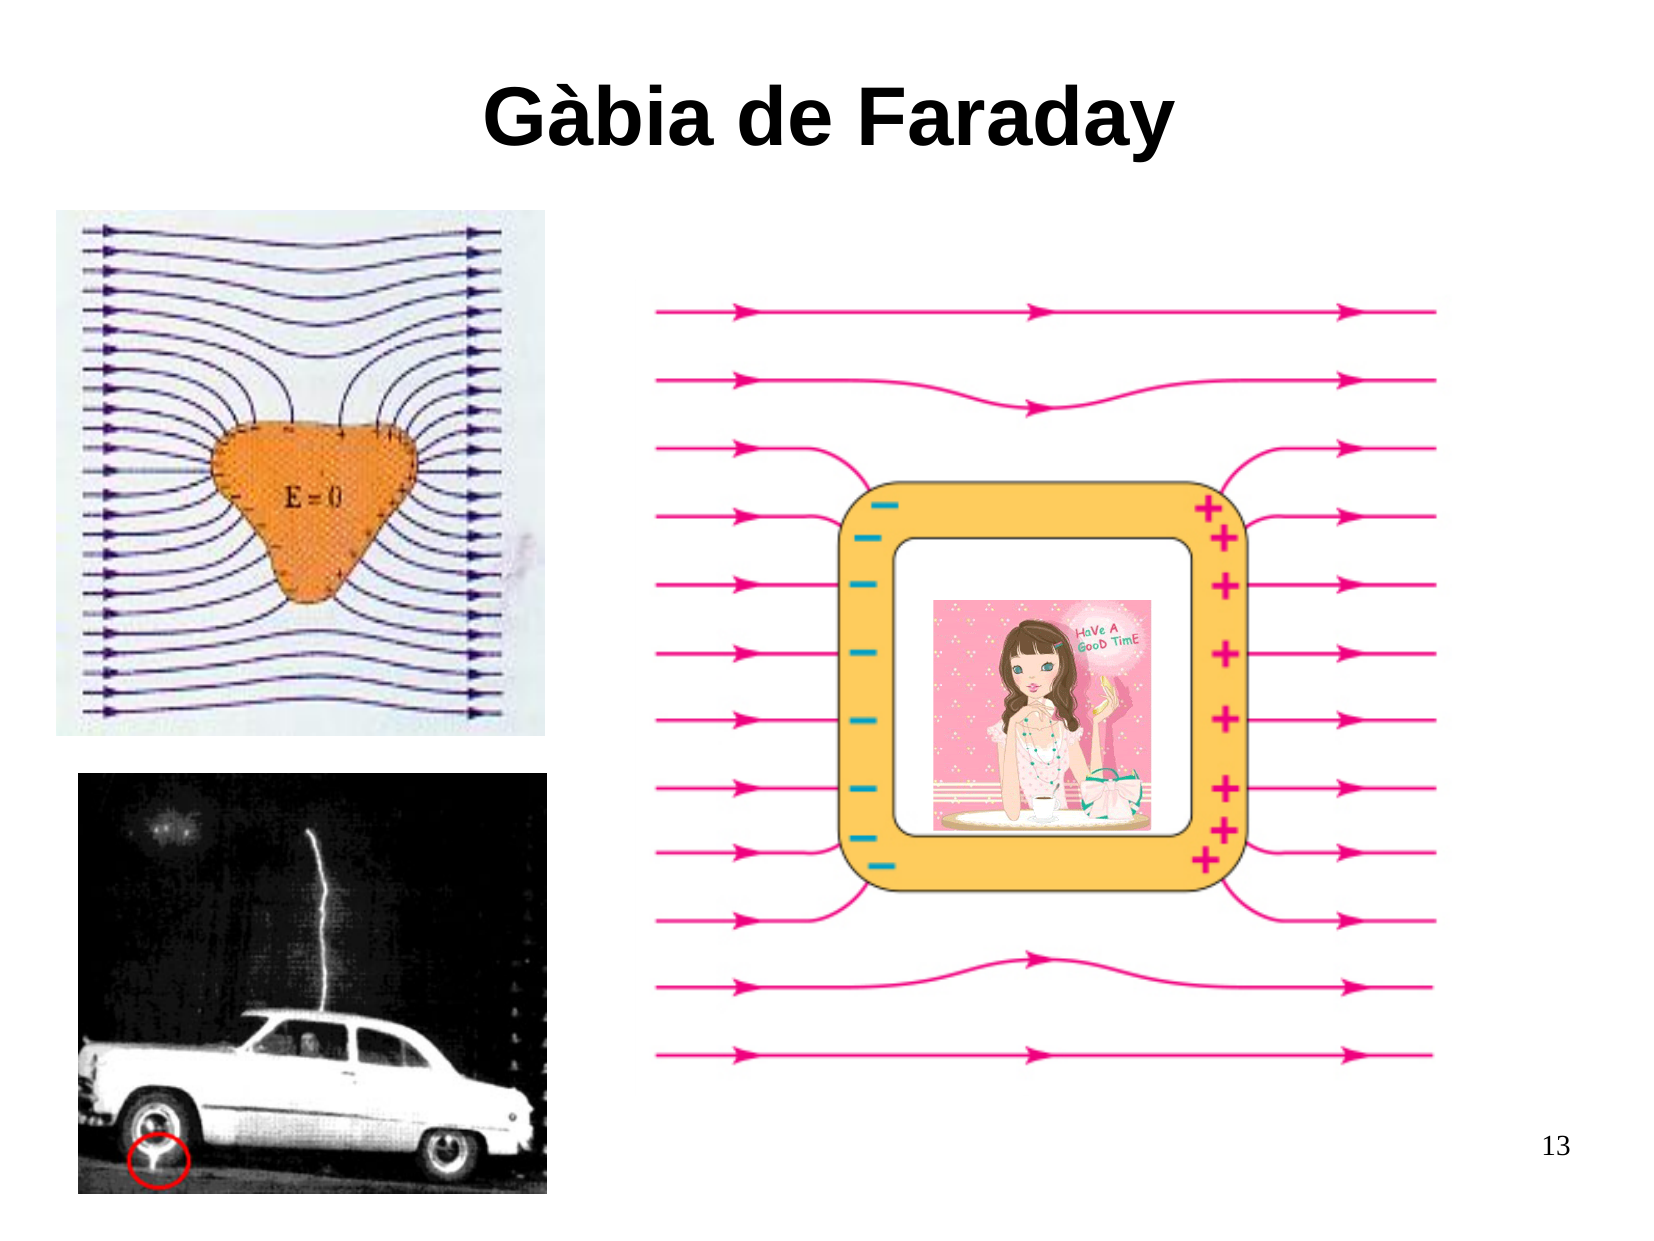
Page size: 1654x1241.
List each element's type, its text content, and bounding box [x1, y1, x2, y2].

text_box Gàbia de Faraday [219, 63, 1440, 172]
picture [78, 773, 547, 1194]
picture [634, 279, 1458, 1096]
picture [56, 210, 545, 736]
